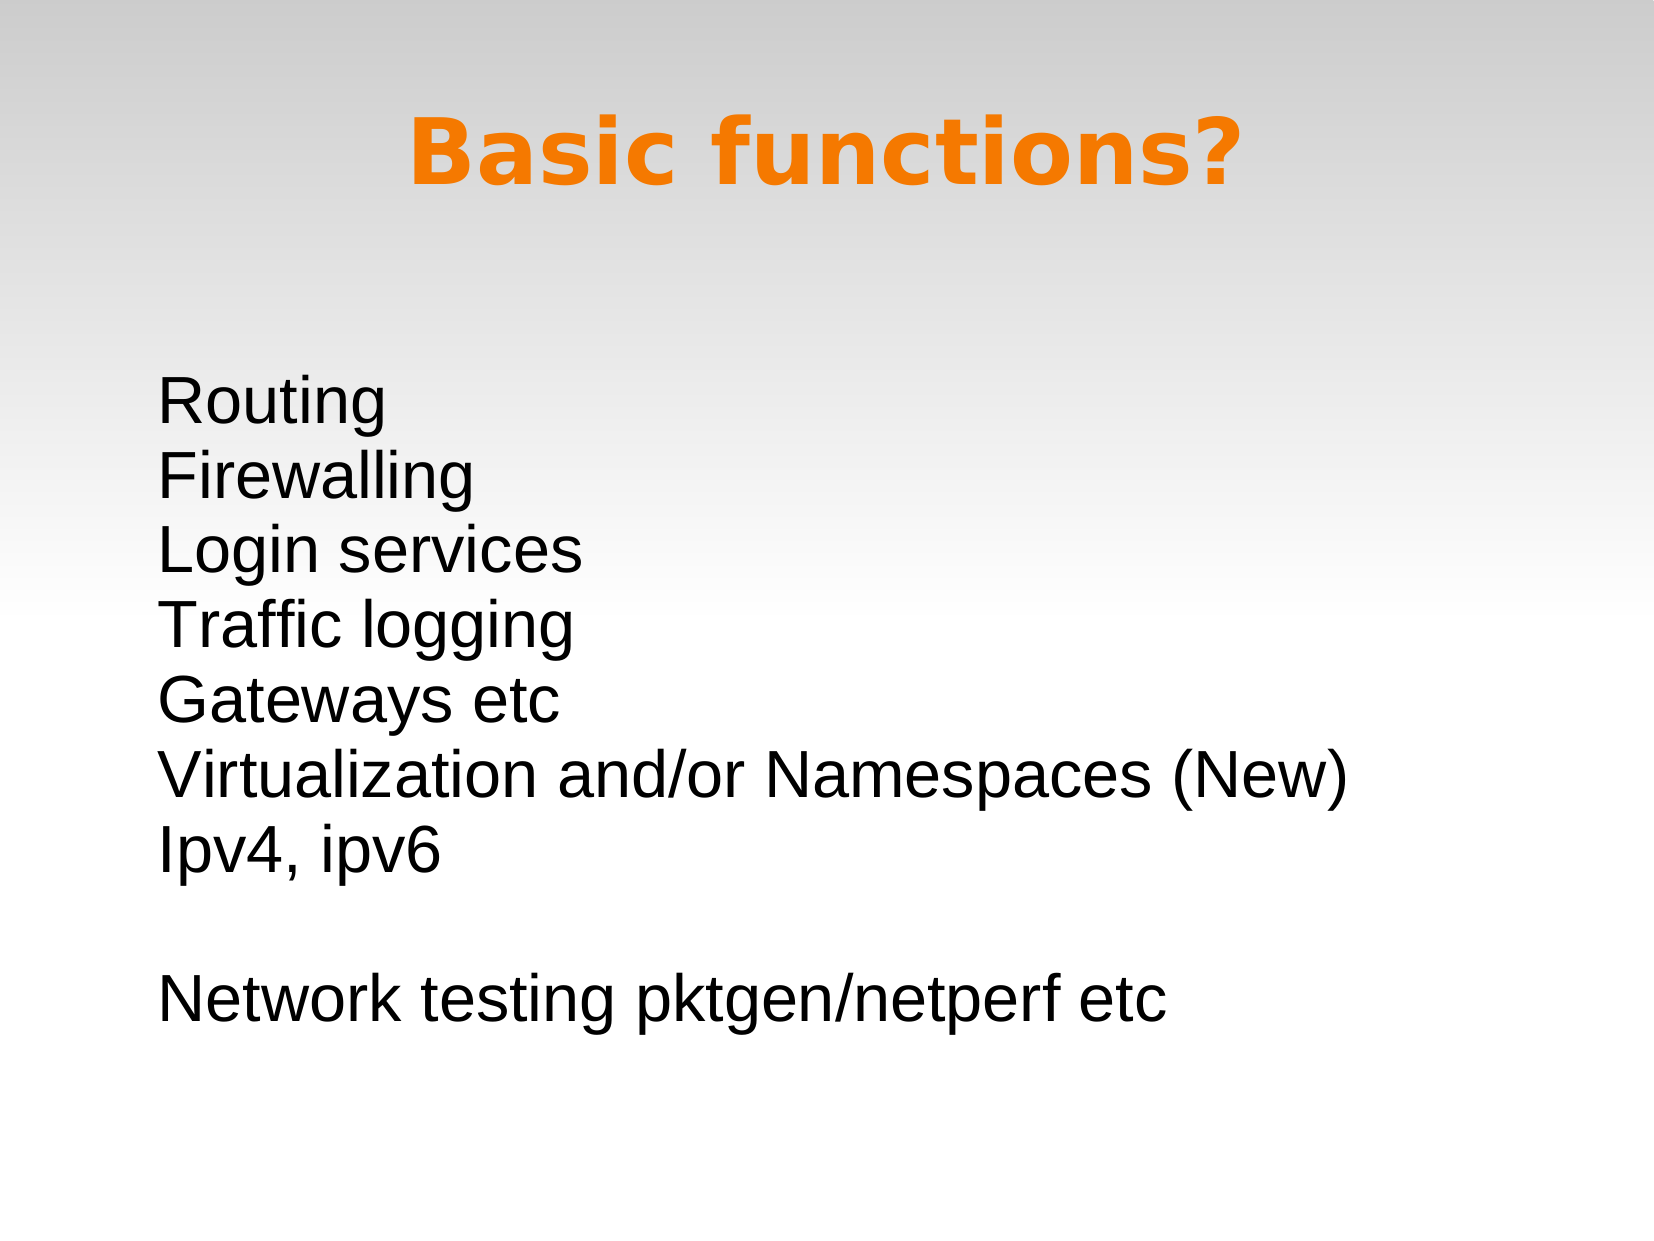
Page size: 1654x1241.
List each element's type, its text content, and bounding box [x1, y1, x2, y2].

title Basic functions? [82, 49, 1571, 257]
subtitle Routing Firewalling Login services Traffic logging Gateways etc Virtualization and/or Namespaces (New) Ipv4, ipv6 Network testing pktgen/netperf etc [82, 290, 1571, 1109]
